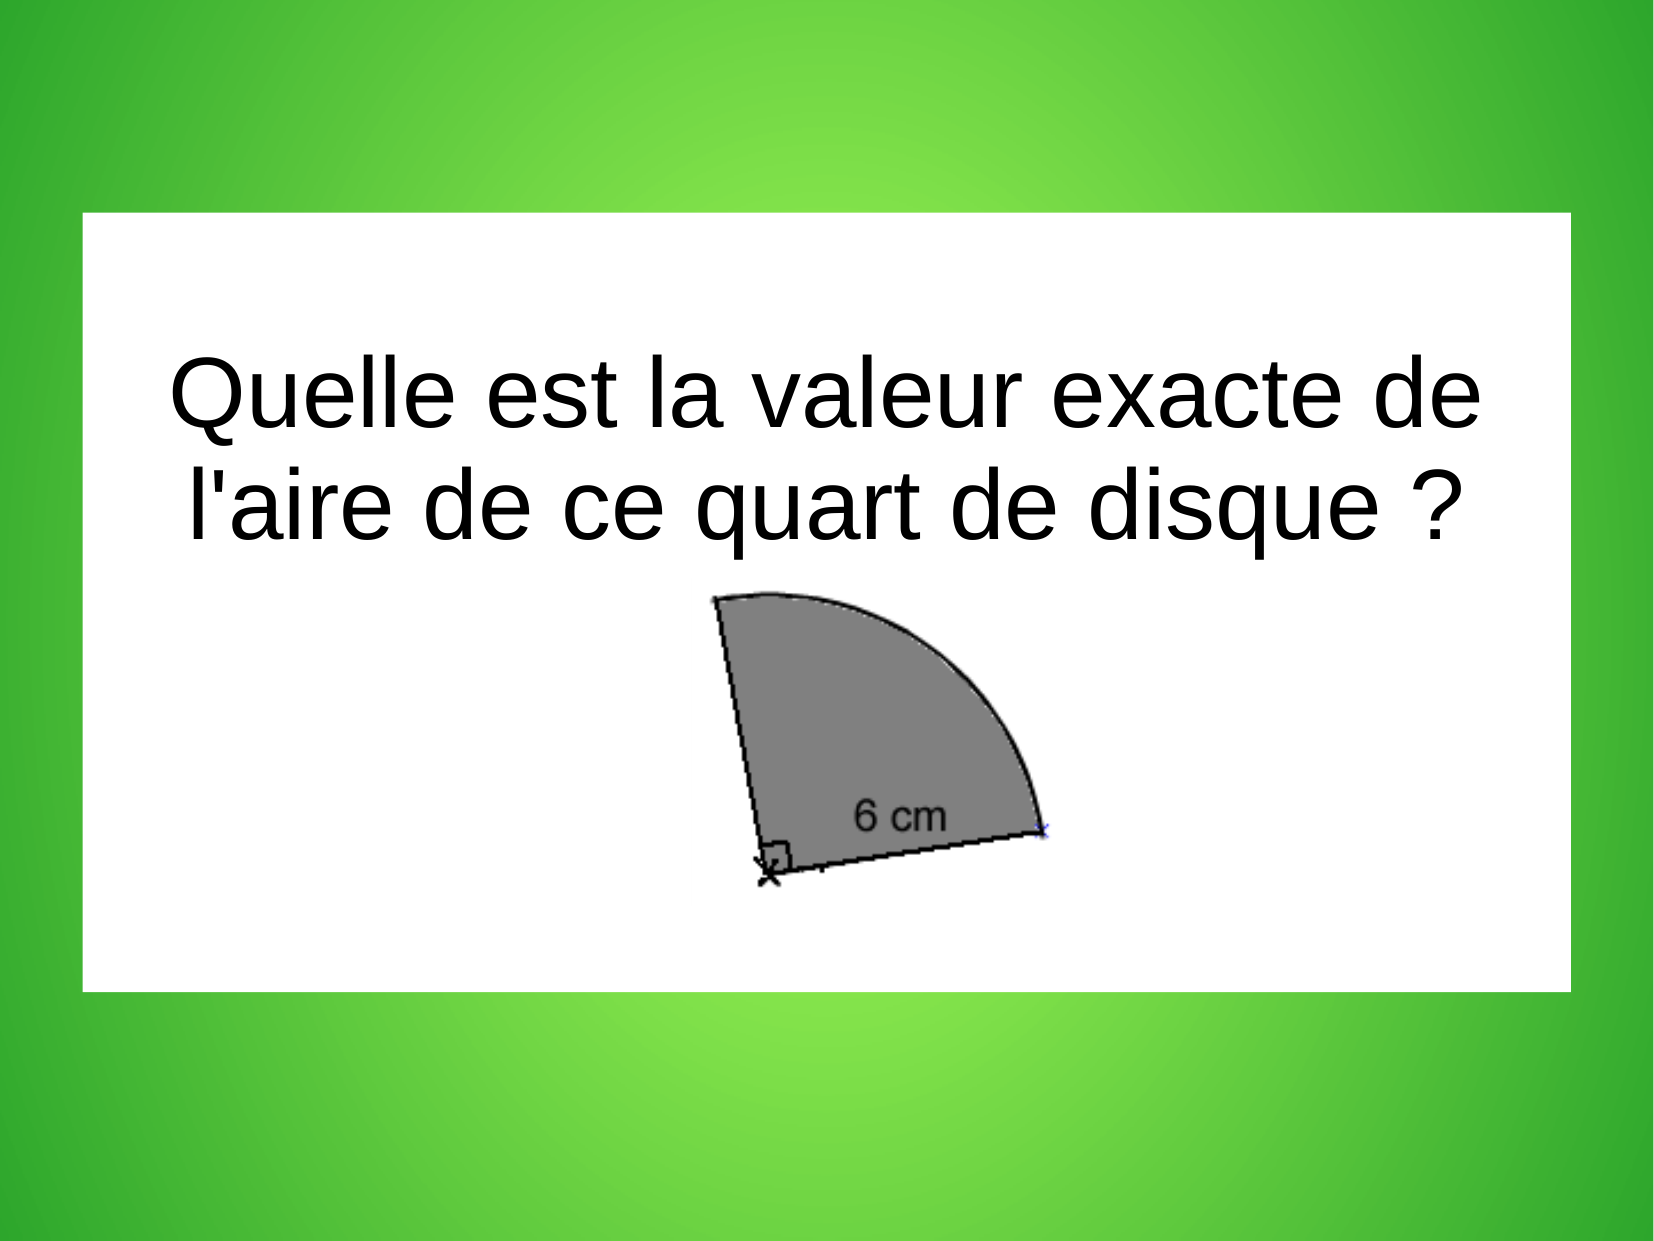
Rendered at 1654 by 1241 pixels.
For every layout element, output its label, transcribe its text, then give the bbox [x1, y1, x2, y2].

subtitle Quelle est la valeur exacte de l'aire de ce quart de disque ? [82, 212, 1571, 993]
picture [0, 0, 1654, 1241]
